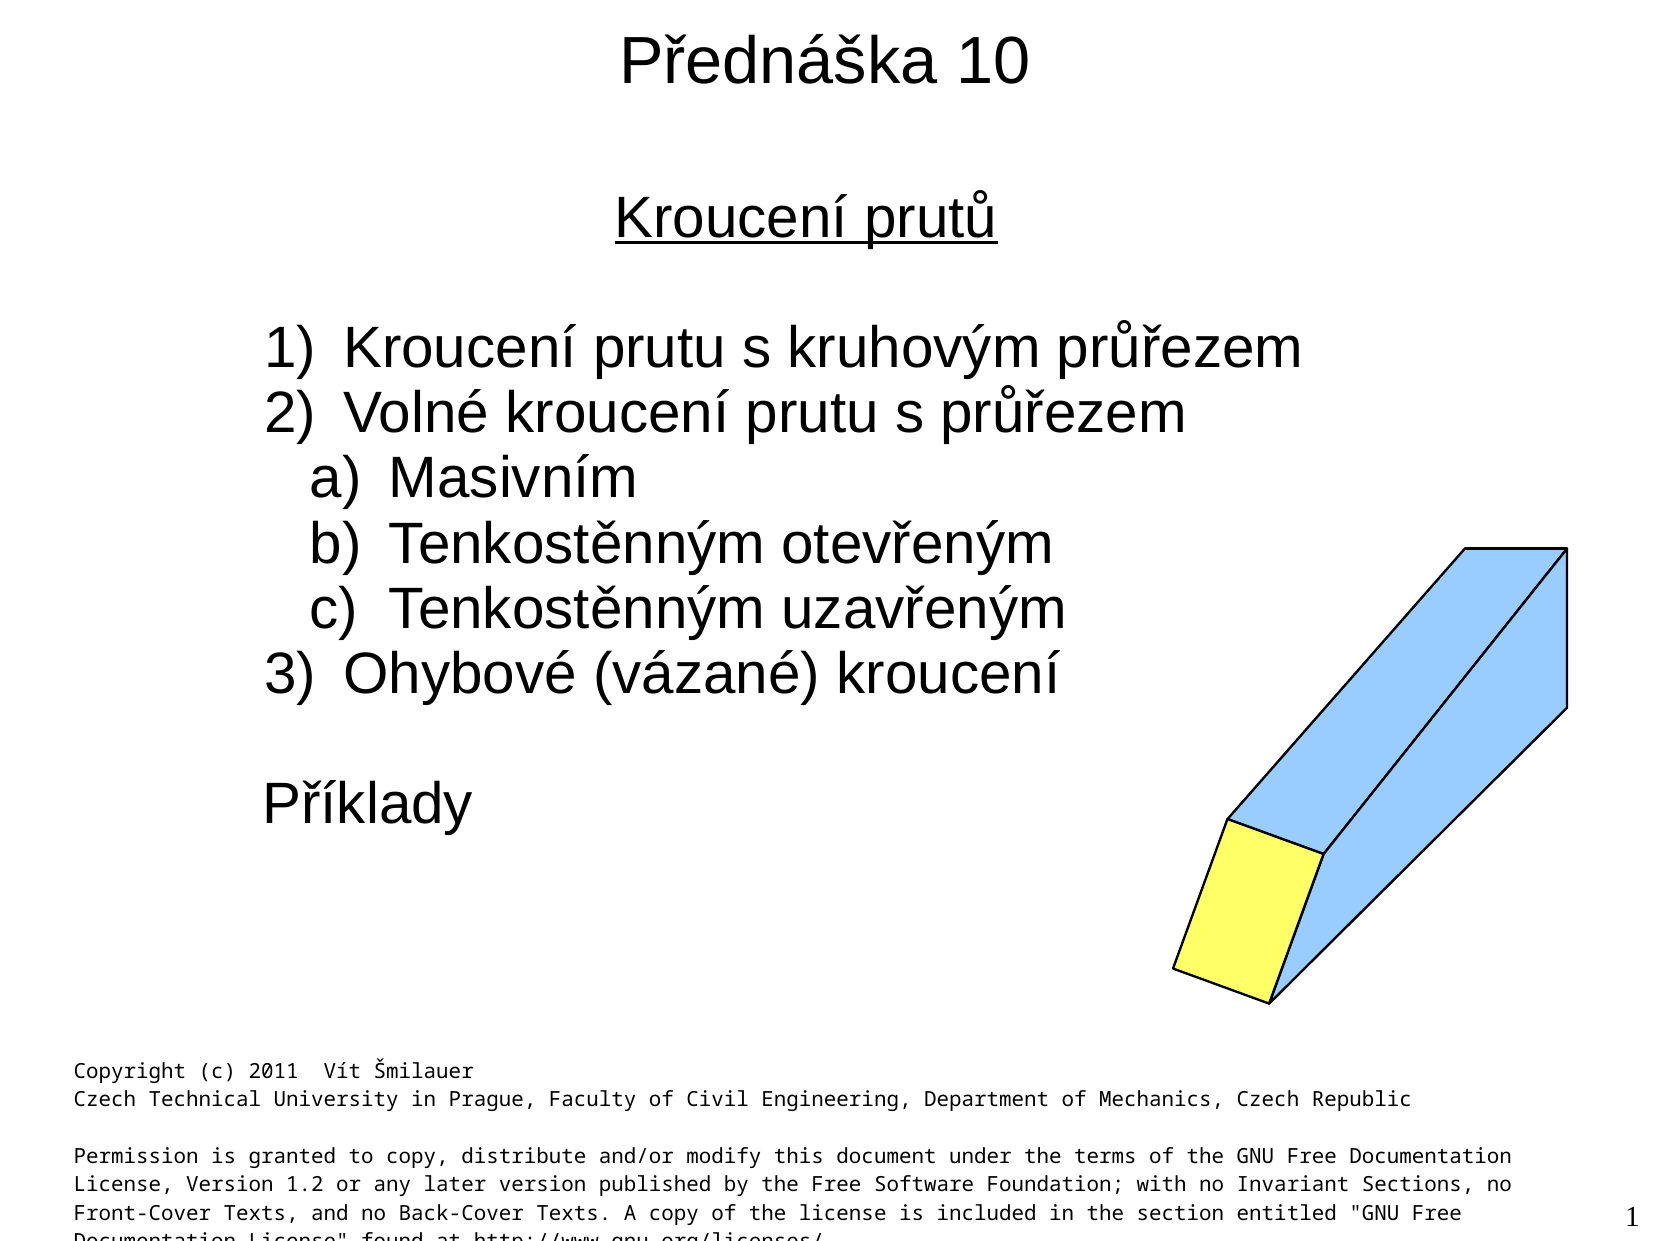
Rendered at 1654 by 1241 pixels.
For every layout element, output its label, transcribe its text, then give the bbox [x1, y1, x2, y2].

title Přednáška 10 [37, 8, 1613, 113]
text_box Copyright (c) 2011 Vít Šmilauer Czech Technical University in Prague, Faculty of Civil Engineering, Department of Mechanics, Czech Republic Permission is granted to copy, distribute and/or modify this document under the terms of the GNU Free Documentation License, Version 1.2 or any later version published by the Free Software Foundation; with no Invariant Sections, no Front-Cover Texts, and no Back-Cover Texts. A copy of the license is included in the section entitled "GNU Free Documentation License" found at http://www.gnu.org/licenses/ [58, 1048, 1535, 1241]
text_box [1173, 548, 1568, 1004]
subtitle Kroucení prutů Kroucení prutu s kruhovým průřezem Volné kroucení prutu s průřezem Masivním Tenkostěnným otevřeným Tenkostěnným uzavřeným Ohybové (vázané) kroucení Příklady [262, 147, 1351, 873]
